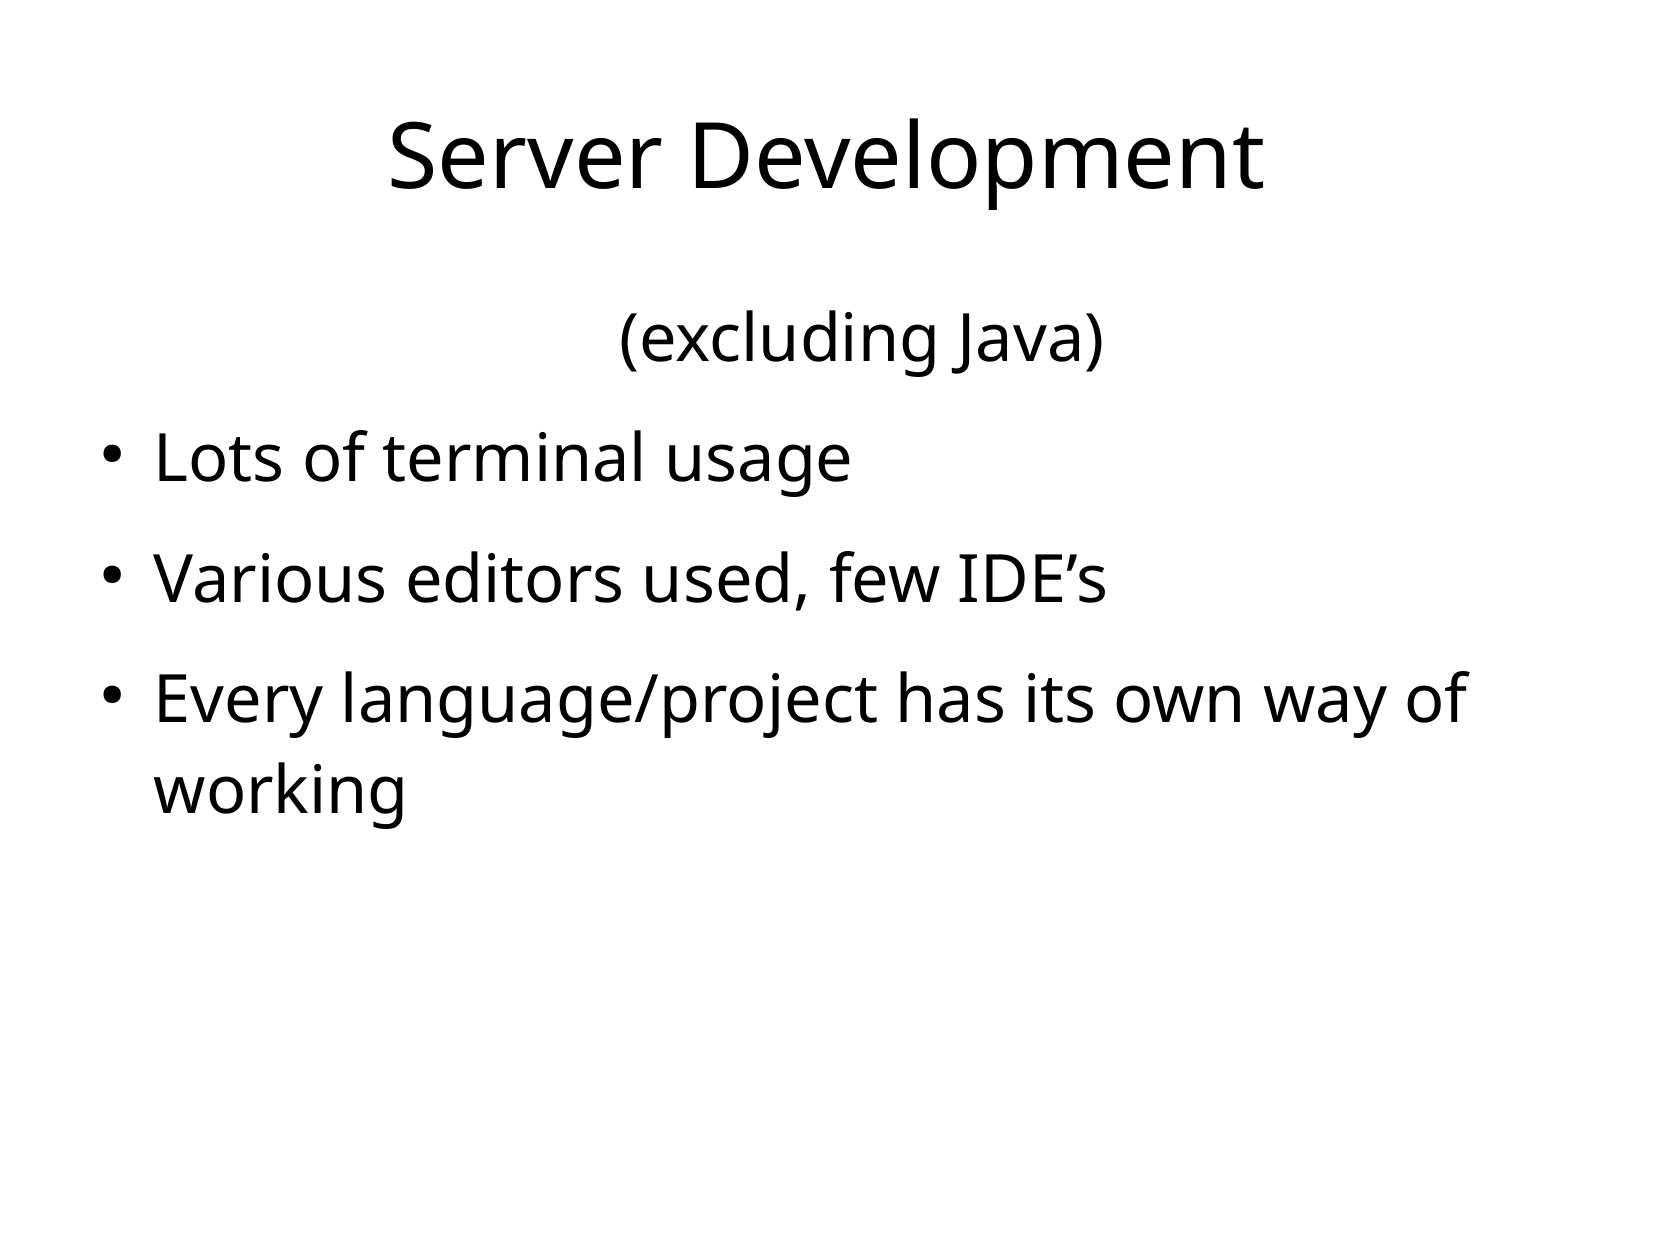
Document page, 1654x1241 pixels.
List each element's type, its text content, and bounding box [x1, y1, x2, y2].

title Server Development [82, 49, 1571, 257]
list (excluding Java) Lots of terminal usage Various editors used, few IDE’s Every language/project has its own way of working [82, 290, 1571, 1010]
